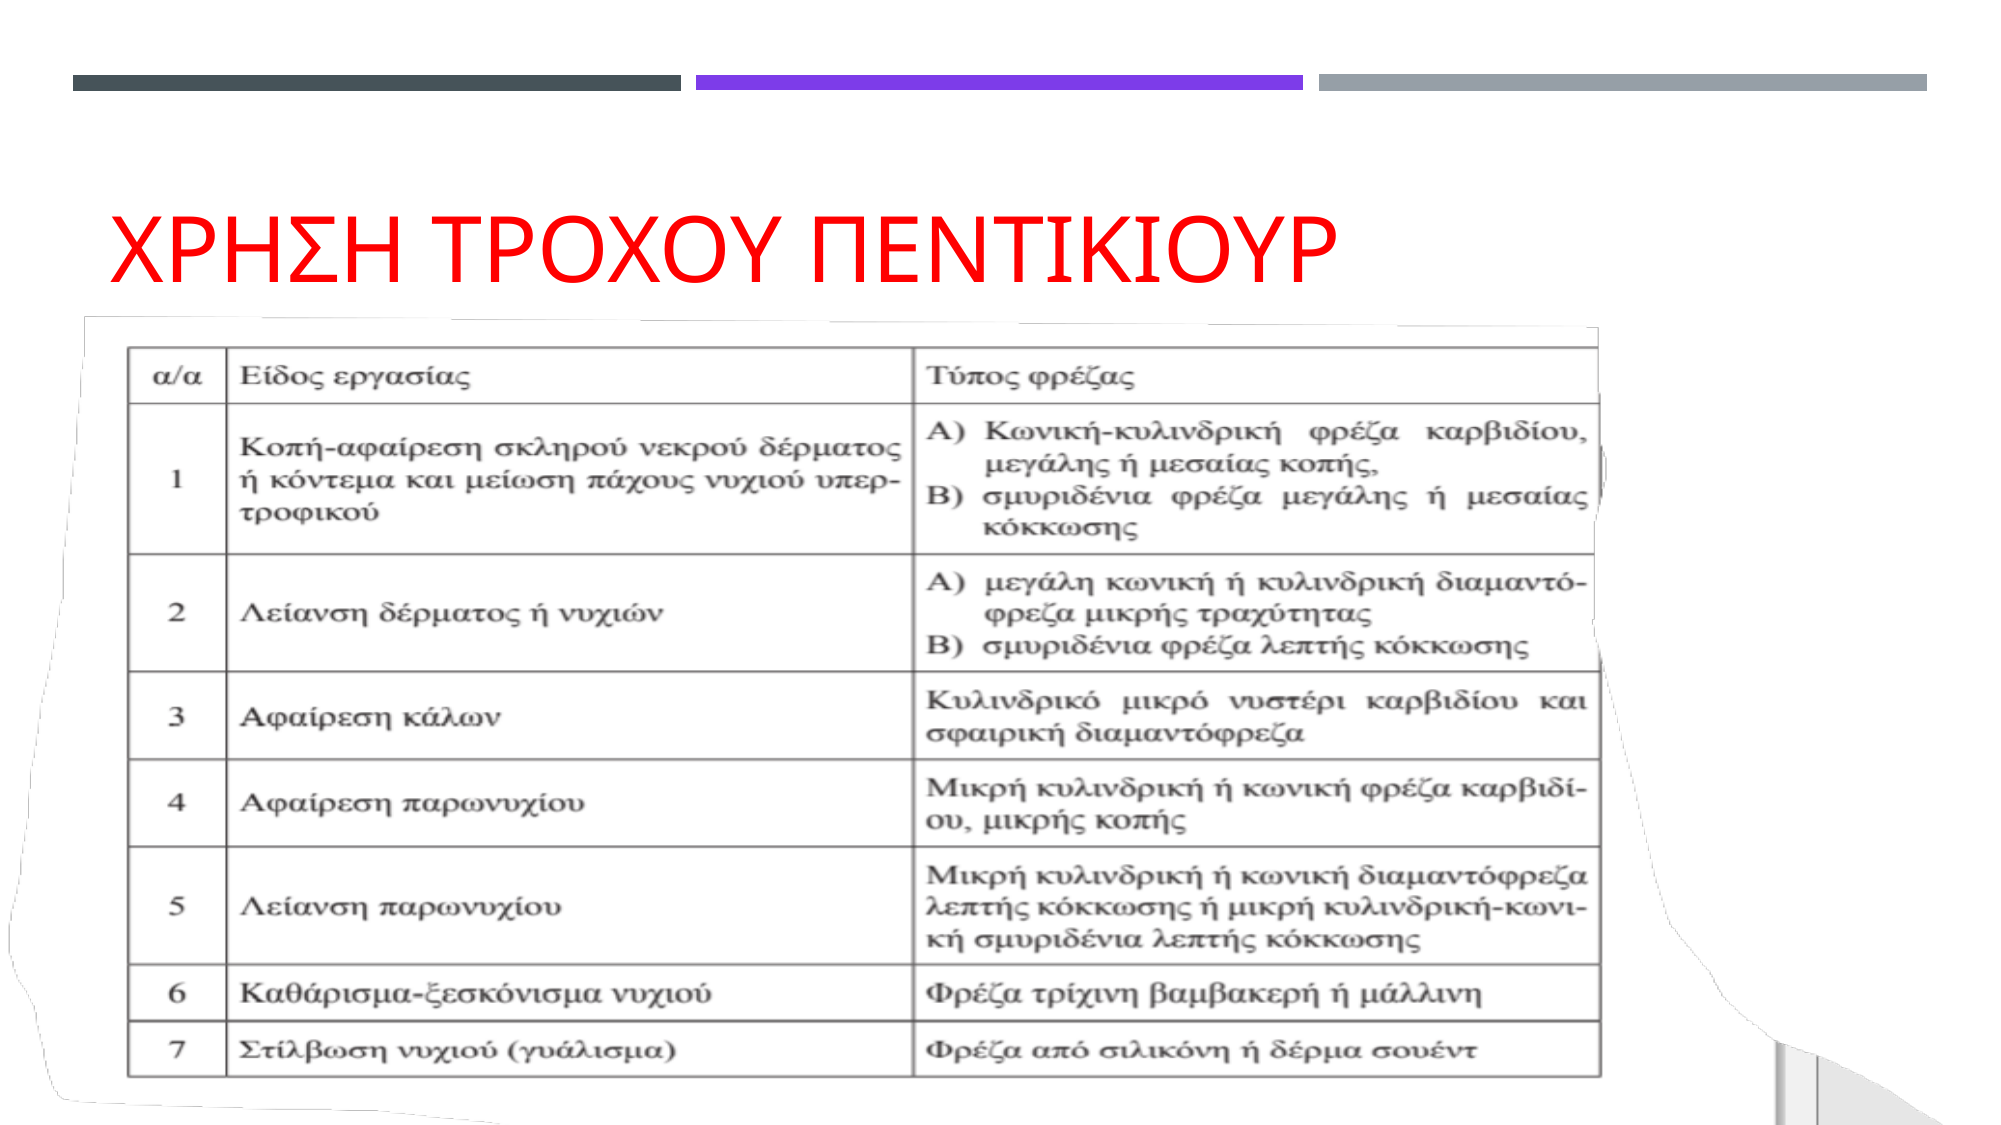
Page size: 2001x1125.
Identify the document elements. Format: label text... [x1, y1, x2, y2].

picture [0, 310, 2000, 1125]
title ΧΡΗΣΗ ΤΡΟΧΟΥ ΠΕΝΤΙΚΙΟΥΡ [95, 115, 1905, 310]
